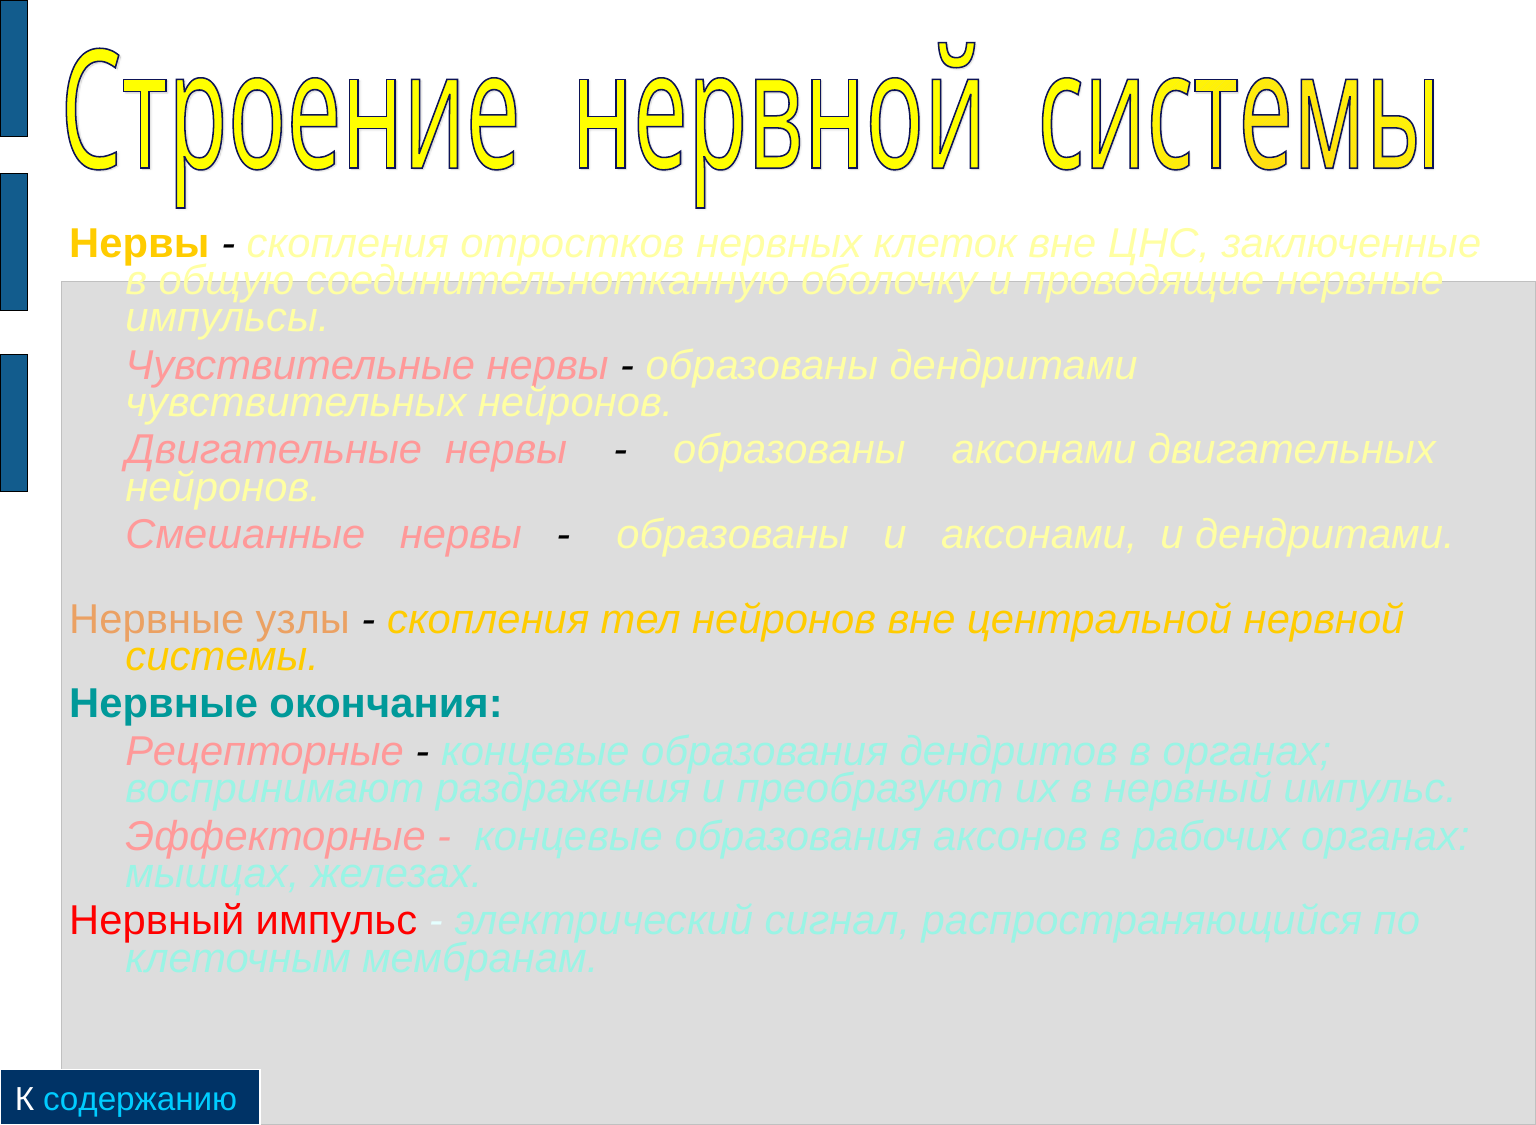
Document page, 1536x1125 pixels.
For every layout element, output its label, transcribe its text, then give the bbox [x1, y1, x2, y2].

text_box Строение нервной системы [638, 77, 683, 170]
text_box Строение нервной системы [938, 42, 975, 68]
text_box Строение нервной системы [1092, 79, 1139, 169]
text_box Строение нервной системы [755, 79, 800, 169]
text_box Строение нервной системы [123, 79, 167, 169]
text_box Строение нервной системы [1301, 79, 1358, 169]
text_box Строение нервной системы [471, 77, 516, 170]
text_box Строение нервной системы [1042, 77, 1081, 170]
text_box Строение нервной системы [932, 79, 979, 169]
text_box Строение нервной системы [349, 79, 396, 169]
text_box Строение нервной системы [696, 77, 743, 208]
text_box Строение нервной системы [1424, 79, 1433, 169]
text_box Строение нервной системы [1373, 79, 1416, 169]
text_box Строение нервной системы [411, 79, 458, 169]
text_box Строение нервной системы [811, 79, 858, 169]
text_box Строение нервной системы [1194, 79, 1238, 169]
text_box Строение нервной системы [291, 77, 337, 170]
text_box Строение нервной системы [176, 77, 223, 208]
text_box Строение нервной системы [66, 48, 119, 170]
text_box Строение нервной системы [579, 79, 625, 169]
list Нервы - скопления отростков нервных клеток вне ЦНС, заключенные в общую соединительнотканную оболочку и проводящие нервные импульсы. Чувствительные нервы - образованы дендритами чувствительных нейронов. Двигательные нервы - образованы аксонами двигательных нейронов. Смешанные нервы - образованы и аксонами, и дендритами. Нервные узлы - скопления тел нейронов вне центральной нервной системы. Нервные окончания: Рецепторные - концевые образования дендритов в органах; воспринимают раздражения и преобразуют их в нервный импульс. Эффекторные - концевые образования аксонов в рабочих органах: мышцах, железах. Нервный импульс - электрический сигнал, распространяющийся по клеточным мембранам. [54, 219, 1501, 1083]
text_box Строение нервной системы [870, 77, 919, 170]
text_box Строение нервной системы [233, 77, 282, 170]
text_box Строение нервной системы [1151, 77, 1190, 170]
text_box К содержанию [0, 1069, 260, 1125]
text_box Строение нервной системы [1243, 77, 1289, 170]
